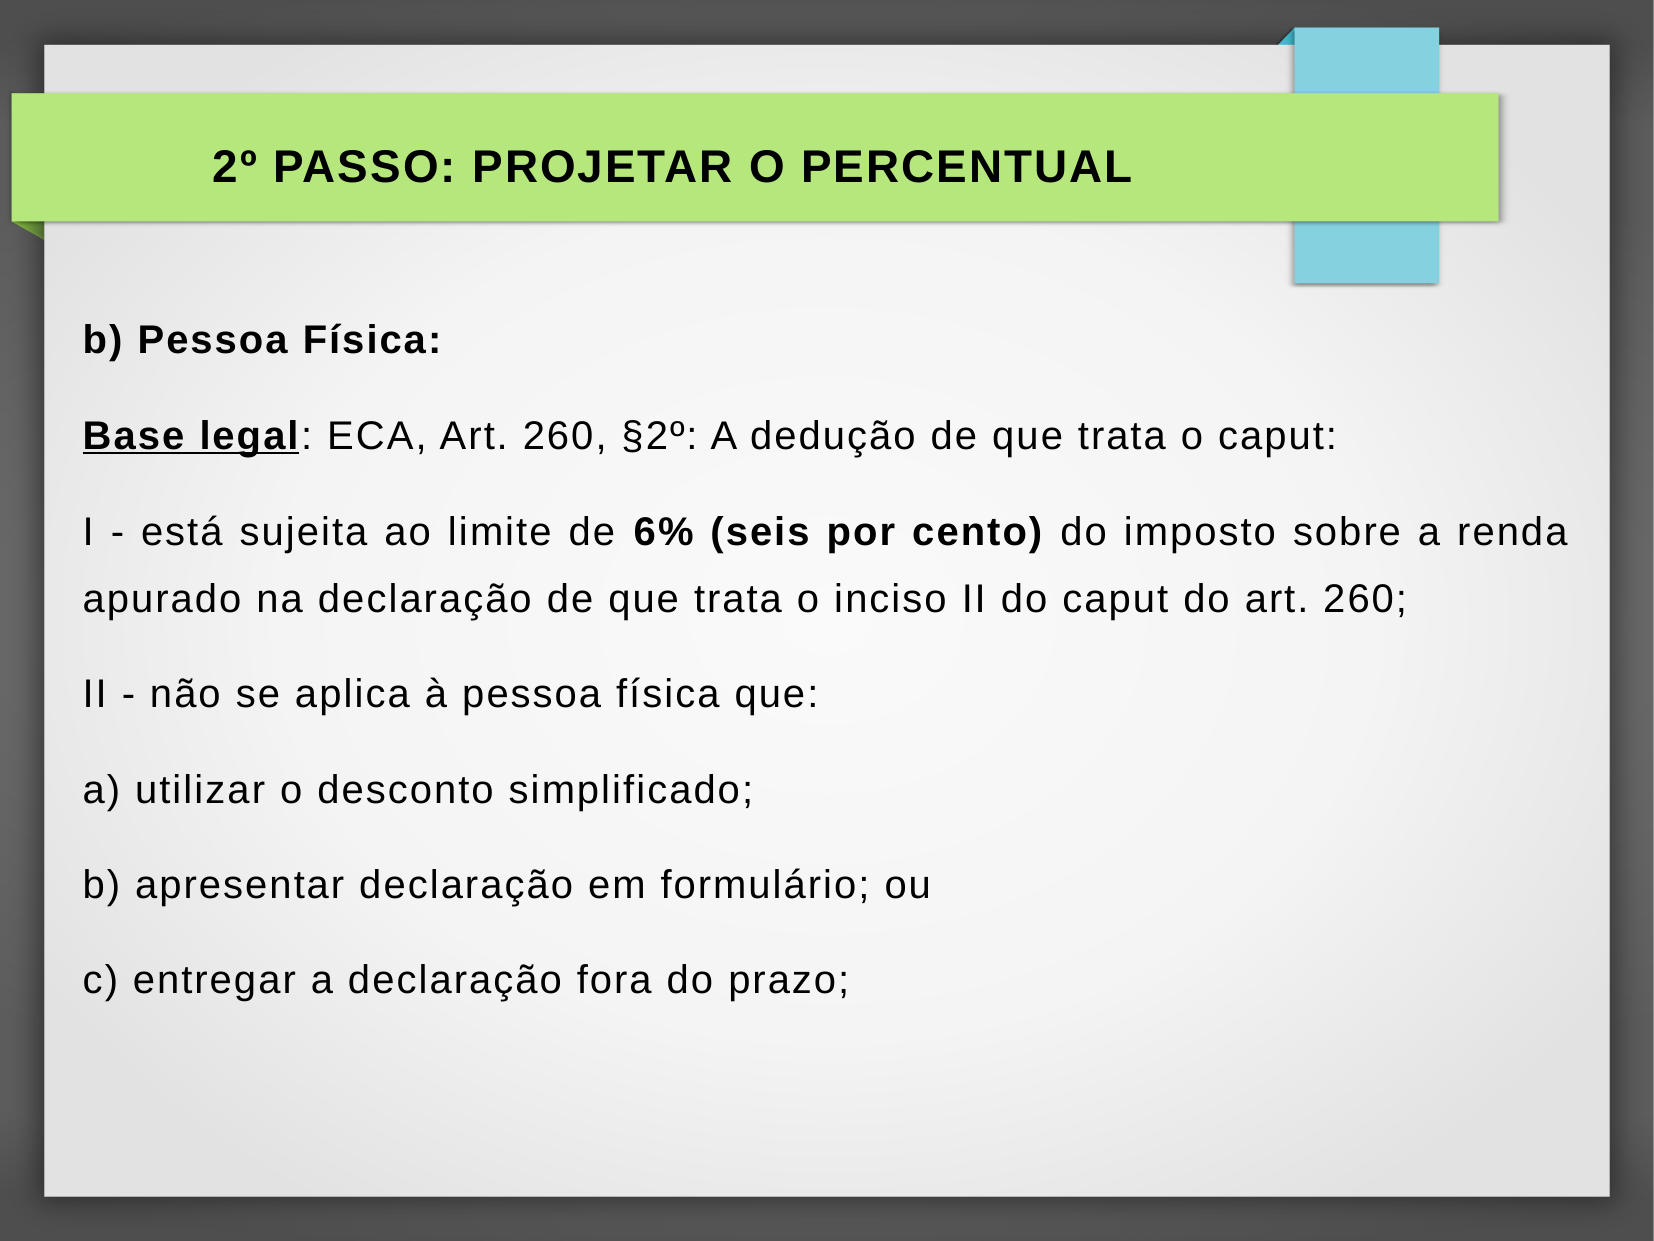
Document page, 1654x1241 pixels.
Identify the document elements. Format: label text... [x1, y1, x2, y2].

list b) Pessoa Física: Base legal: ECA, Art. 260, §2º: A dedução de que trata o caput: I - está sujeita ao limite de 6% (seis por cento) do imposto sobre a renda apurado na declaração de que trata o inciso II do caput do art. 260; II - não se aplica à pessoa física que: a) utilizar o desconto simplificado; b) apresentar declaração em formulário; ou c) entregar a declaração fora do prazo; [82, 295, 1571, 1015]
title 2º PASSO: PROJETAR O PERCENTUAL [82, 94, 1264, 213]
picture [0, 0, 1654, 1241]
